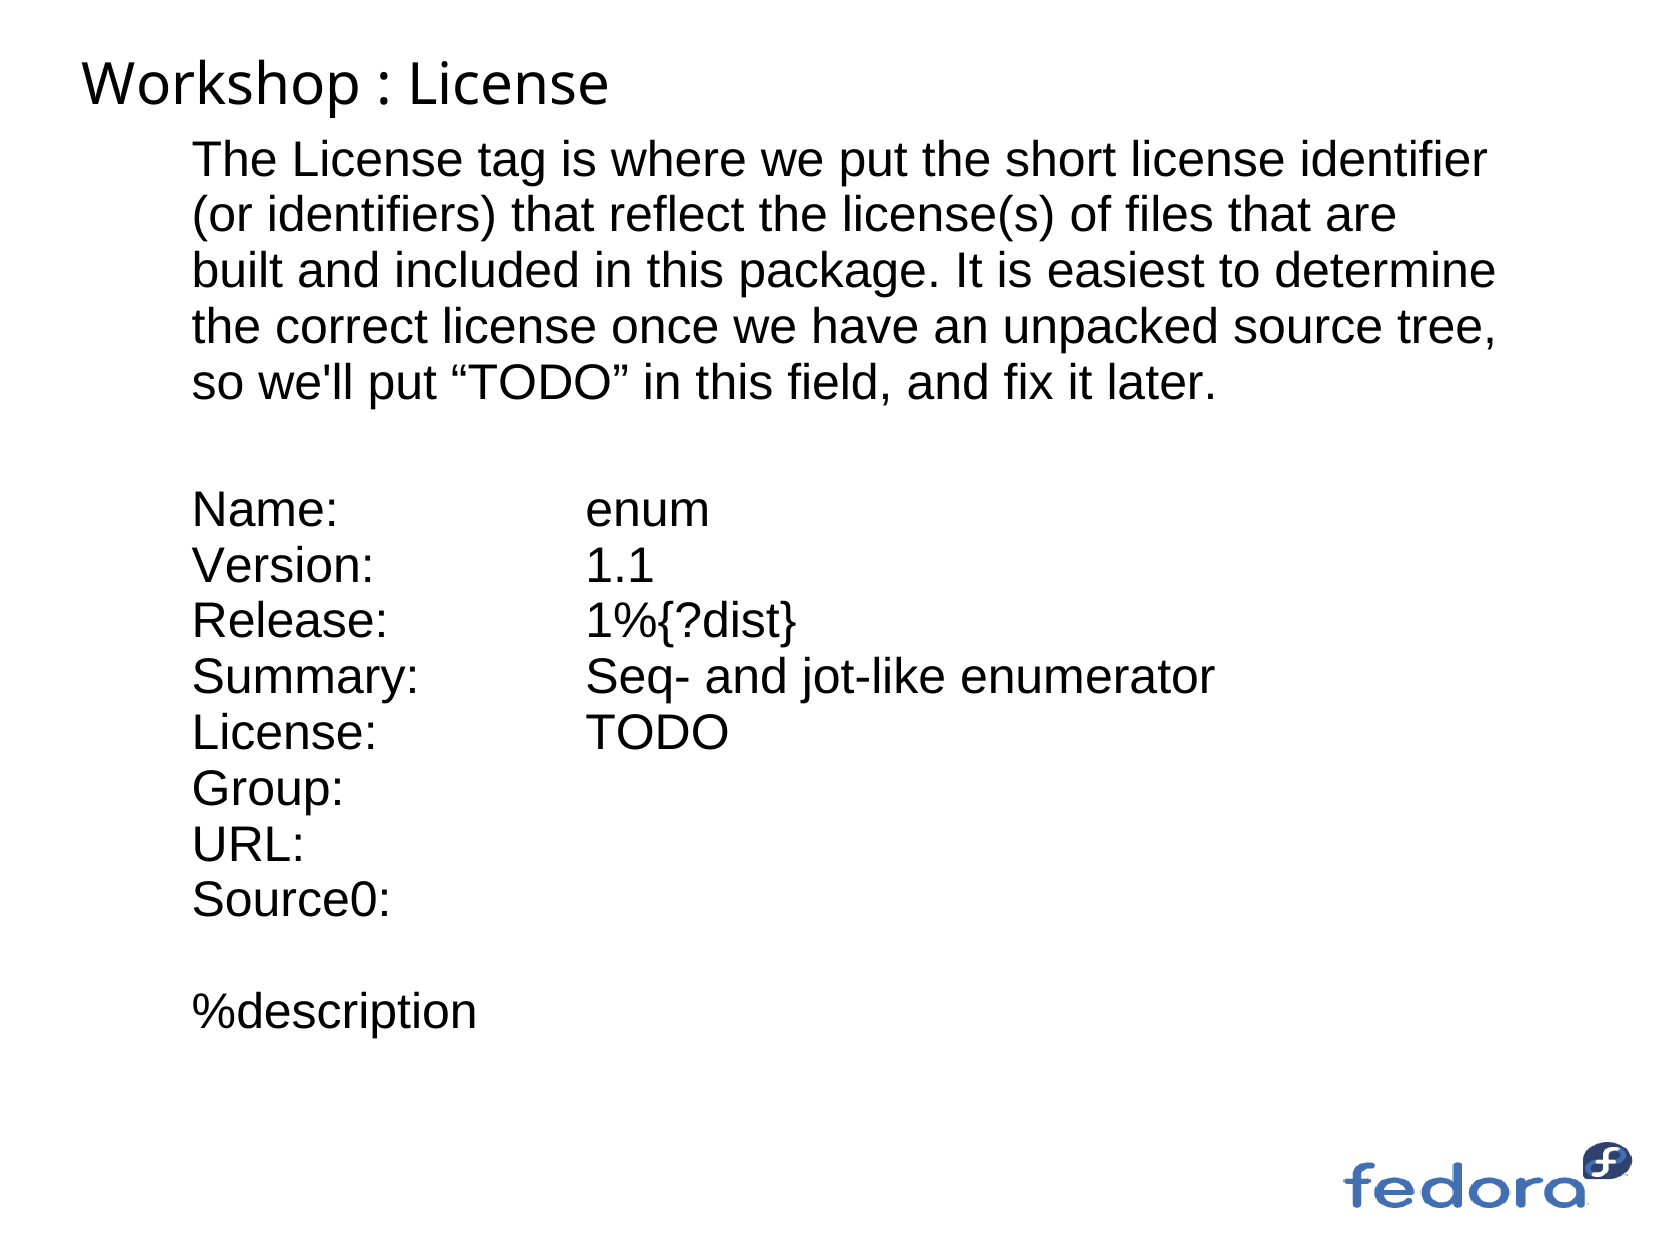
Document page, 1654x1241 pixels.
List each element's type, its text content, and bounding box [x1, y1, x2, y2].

picture [1332, 1124, 1651, 1227]
title Workshop : License [81, 23, 1513, 141]
list The License tag is where we put the short license identifier (or identifiers) that reflect the license(s) of files that are built and included in this package. It is easiest to determine the correct license once we have an unpacked source tree, so we'll put “TODO” in this field, and fix it later. Name: enum Version: 1.1 Release: 1%{?dist} Summary: Seq- and jot-like enumerator License: TODO Group: URL: Source0: %description [79, 130, 1503, 1095]
